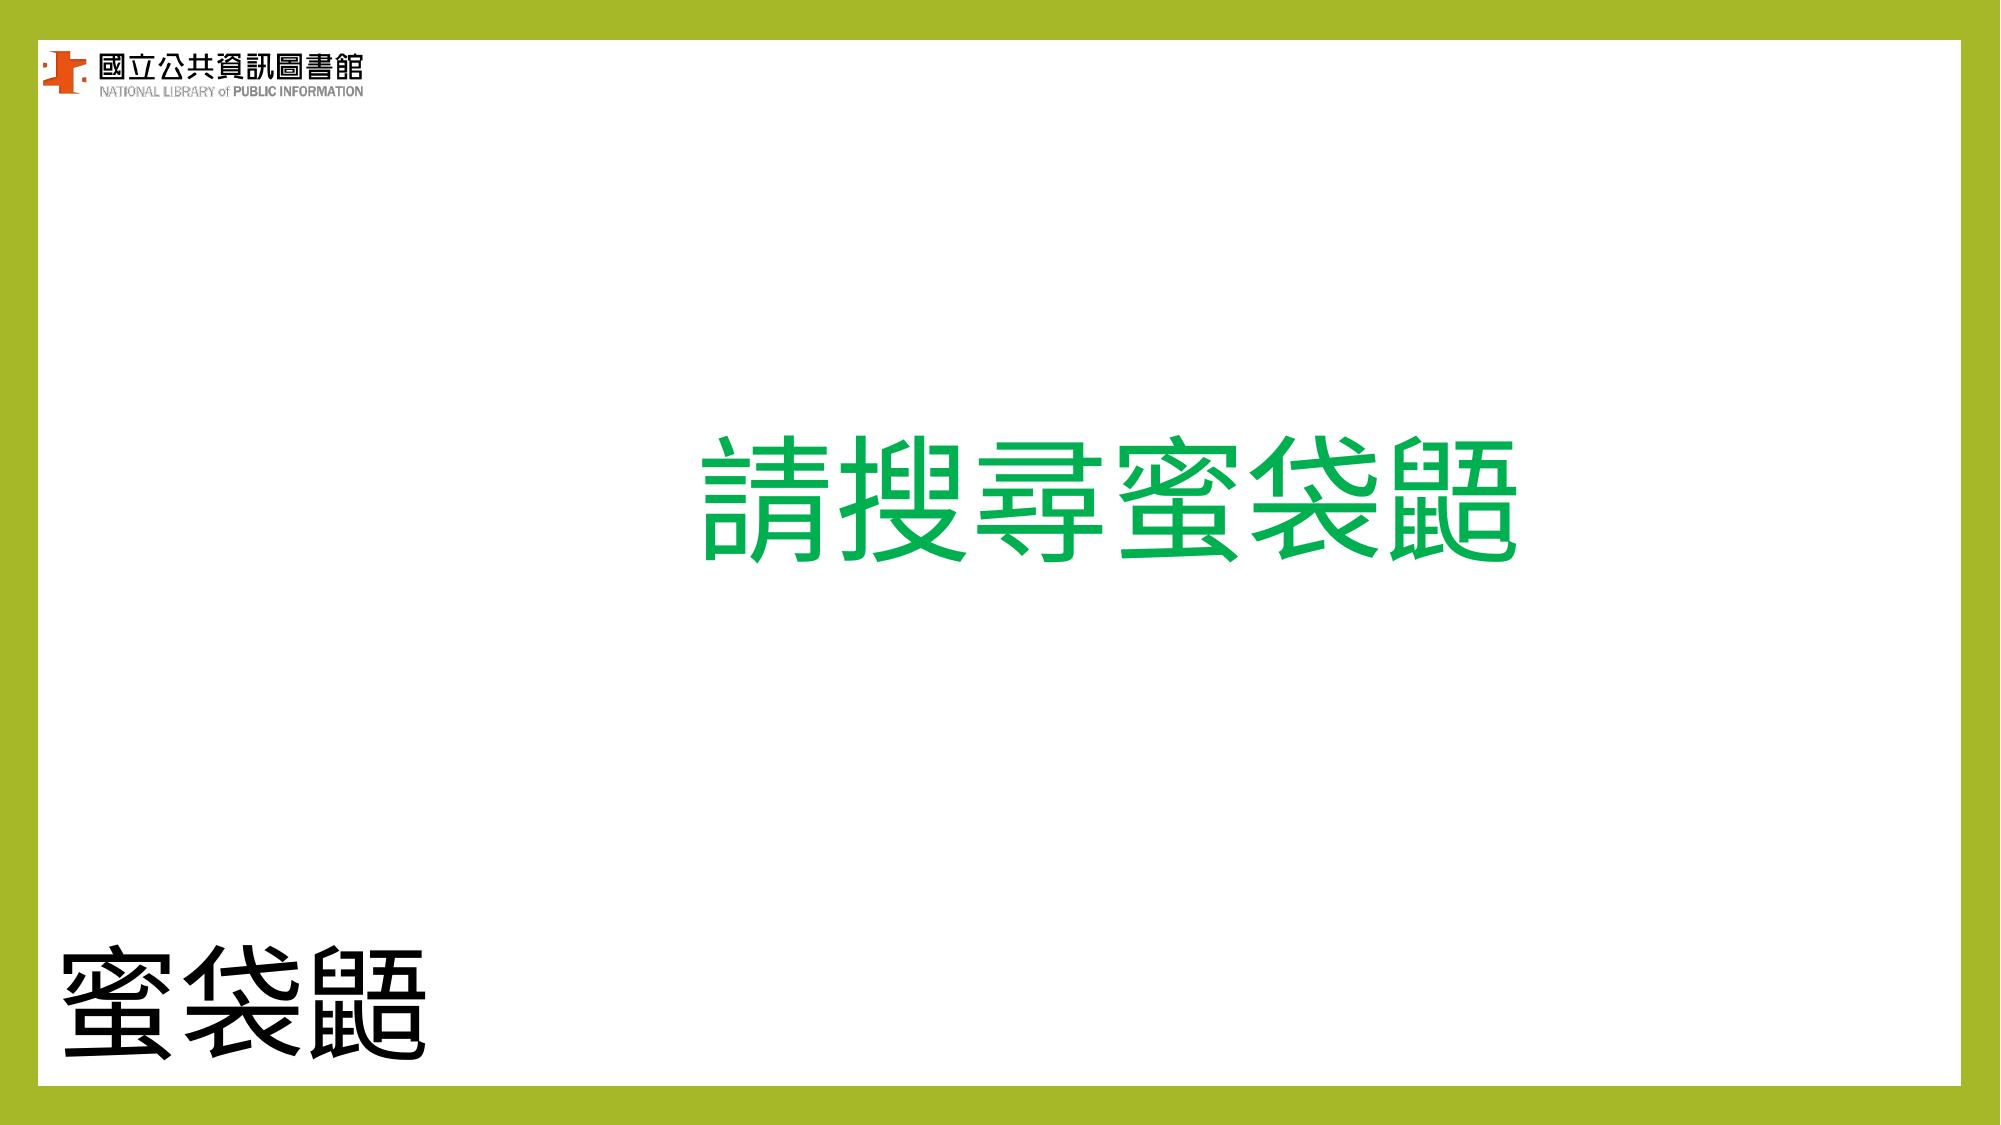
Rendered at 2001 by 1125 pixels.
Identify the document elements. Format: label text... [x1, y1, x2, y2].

text_box 蜜袋鼯 [39, 917, 591, 1085]
text_box 請搜尋蜜袋鼯 [681, 406, 1546, 588]
